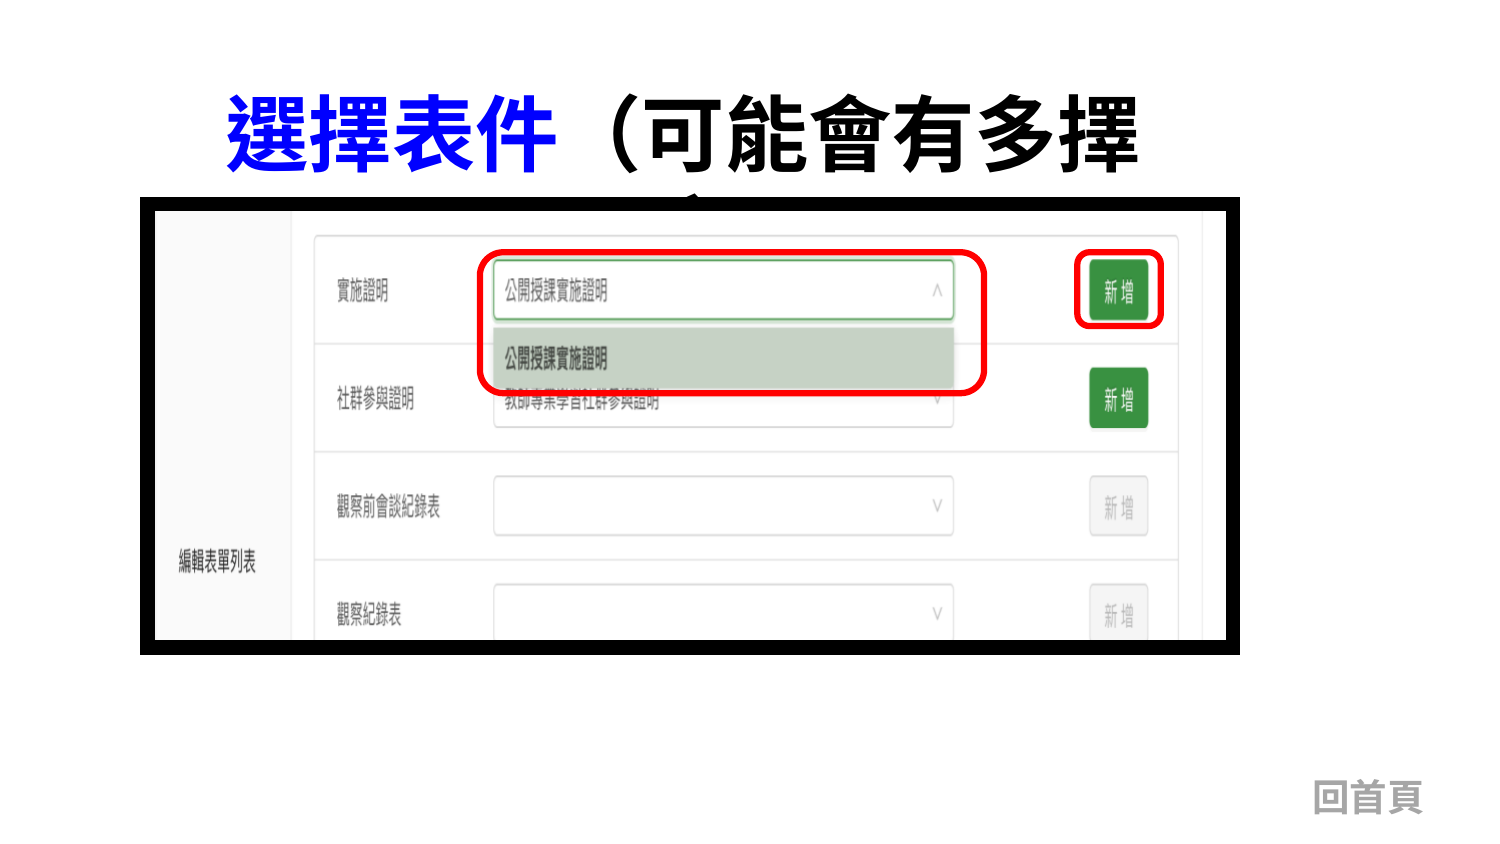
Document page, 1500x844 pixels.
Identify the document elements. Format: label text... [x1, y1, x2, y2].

title 選擇表件（可能會有多擇一） [154, 75, 1213, 170]
picture [154, 211, 1226, 641]
